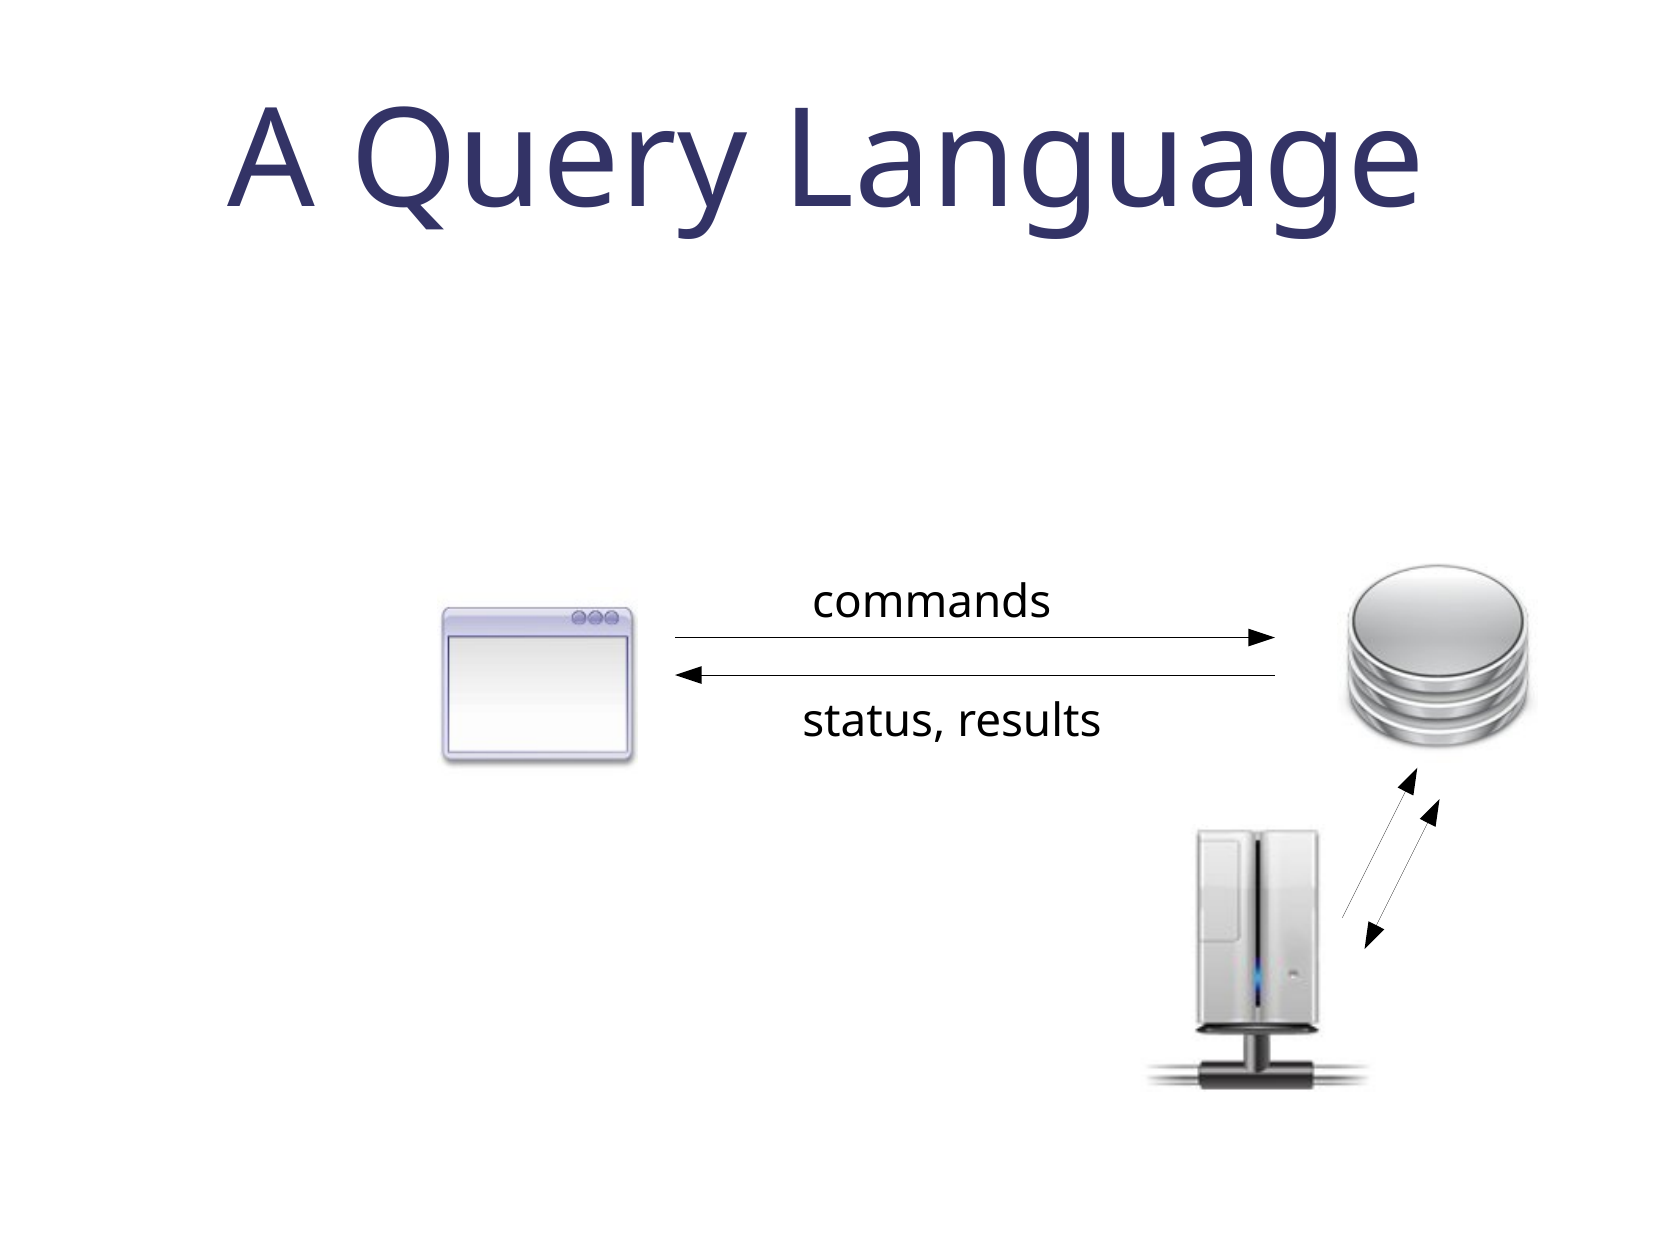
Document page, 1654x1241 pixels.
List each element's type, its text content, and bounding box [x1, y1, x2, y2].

text_box commands [797, 561, 1093, 632]
picture [1125, 824, 1392, 1092]
picture [437, 587, 638, 788]
text_box status, results [787, 679, 1144, 751]
title A Query Language [82, 56, 1571, 250]
picture [1337, 562, 1538, 763]
